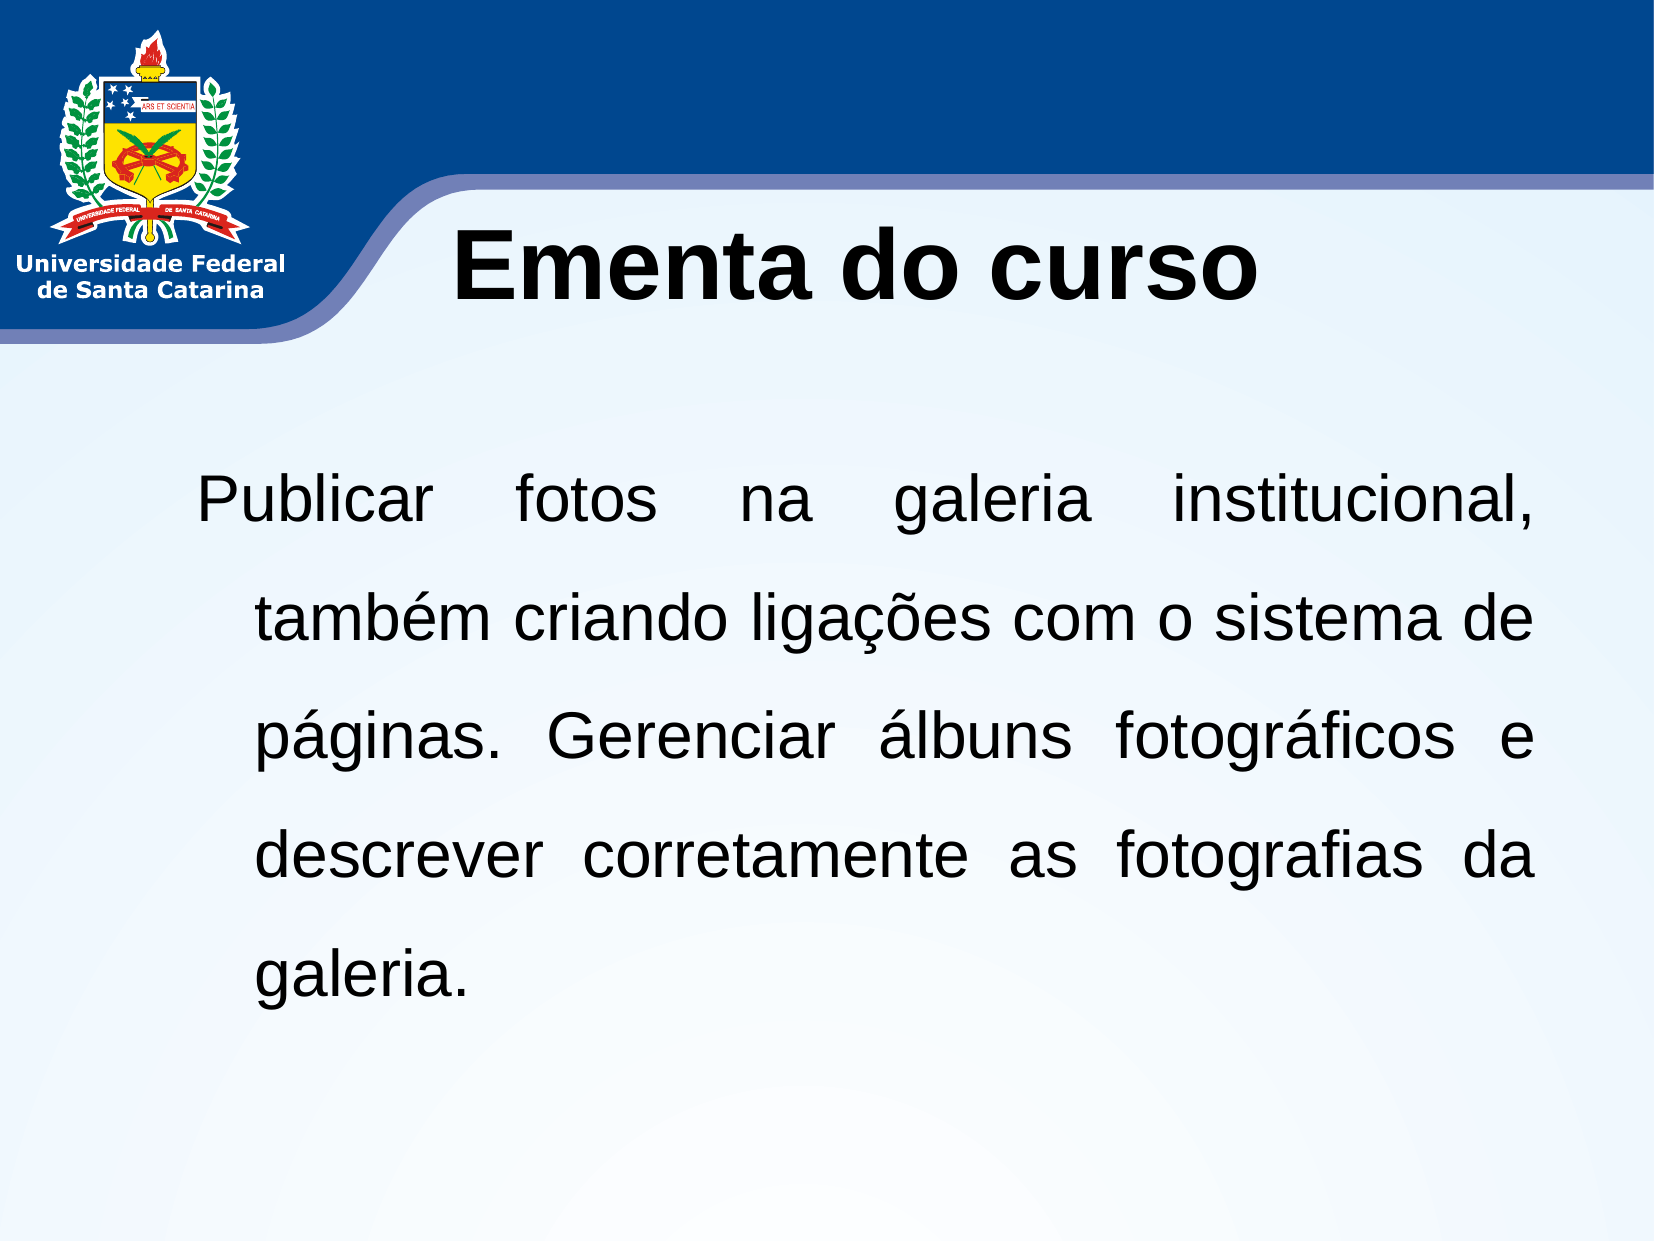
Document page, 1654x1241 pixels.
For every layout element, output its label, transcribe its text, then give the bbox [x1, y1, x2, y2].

list Publicar fotos na galeria institucional, também criando ligações com o sistema de páginas. Gerenciar álbuns fotográficos e descrever corretamente as fotografias da galeria. [138, 415, 1538, 1010]
title Ementa do curso [112, 155, 1601, 363]
